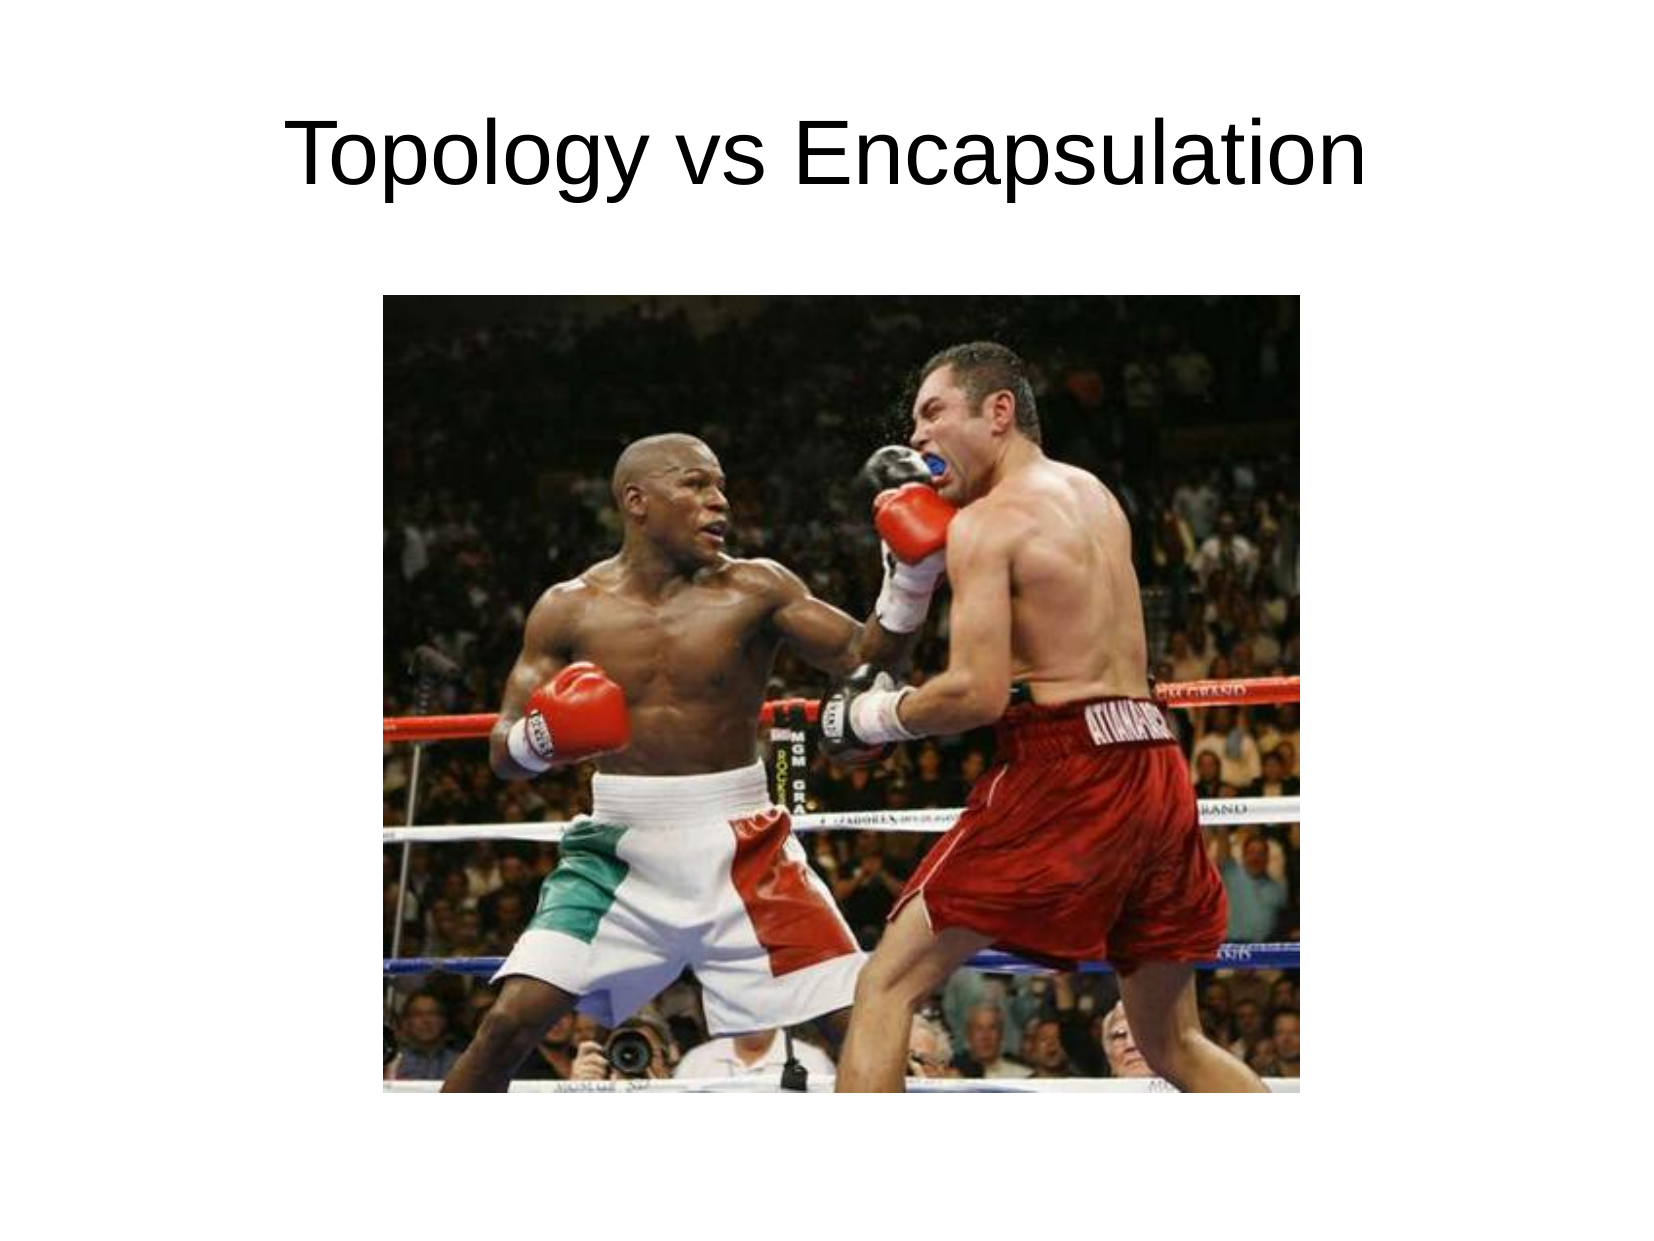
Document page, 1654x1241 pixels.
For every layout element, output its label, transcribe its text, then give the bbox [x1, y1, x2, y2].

title Topology vs Encapsulation [82, 56, 1571, 250]
picture [383, 295, 1300, 1093]
